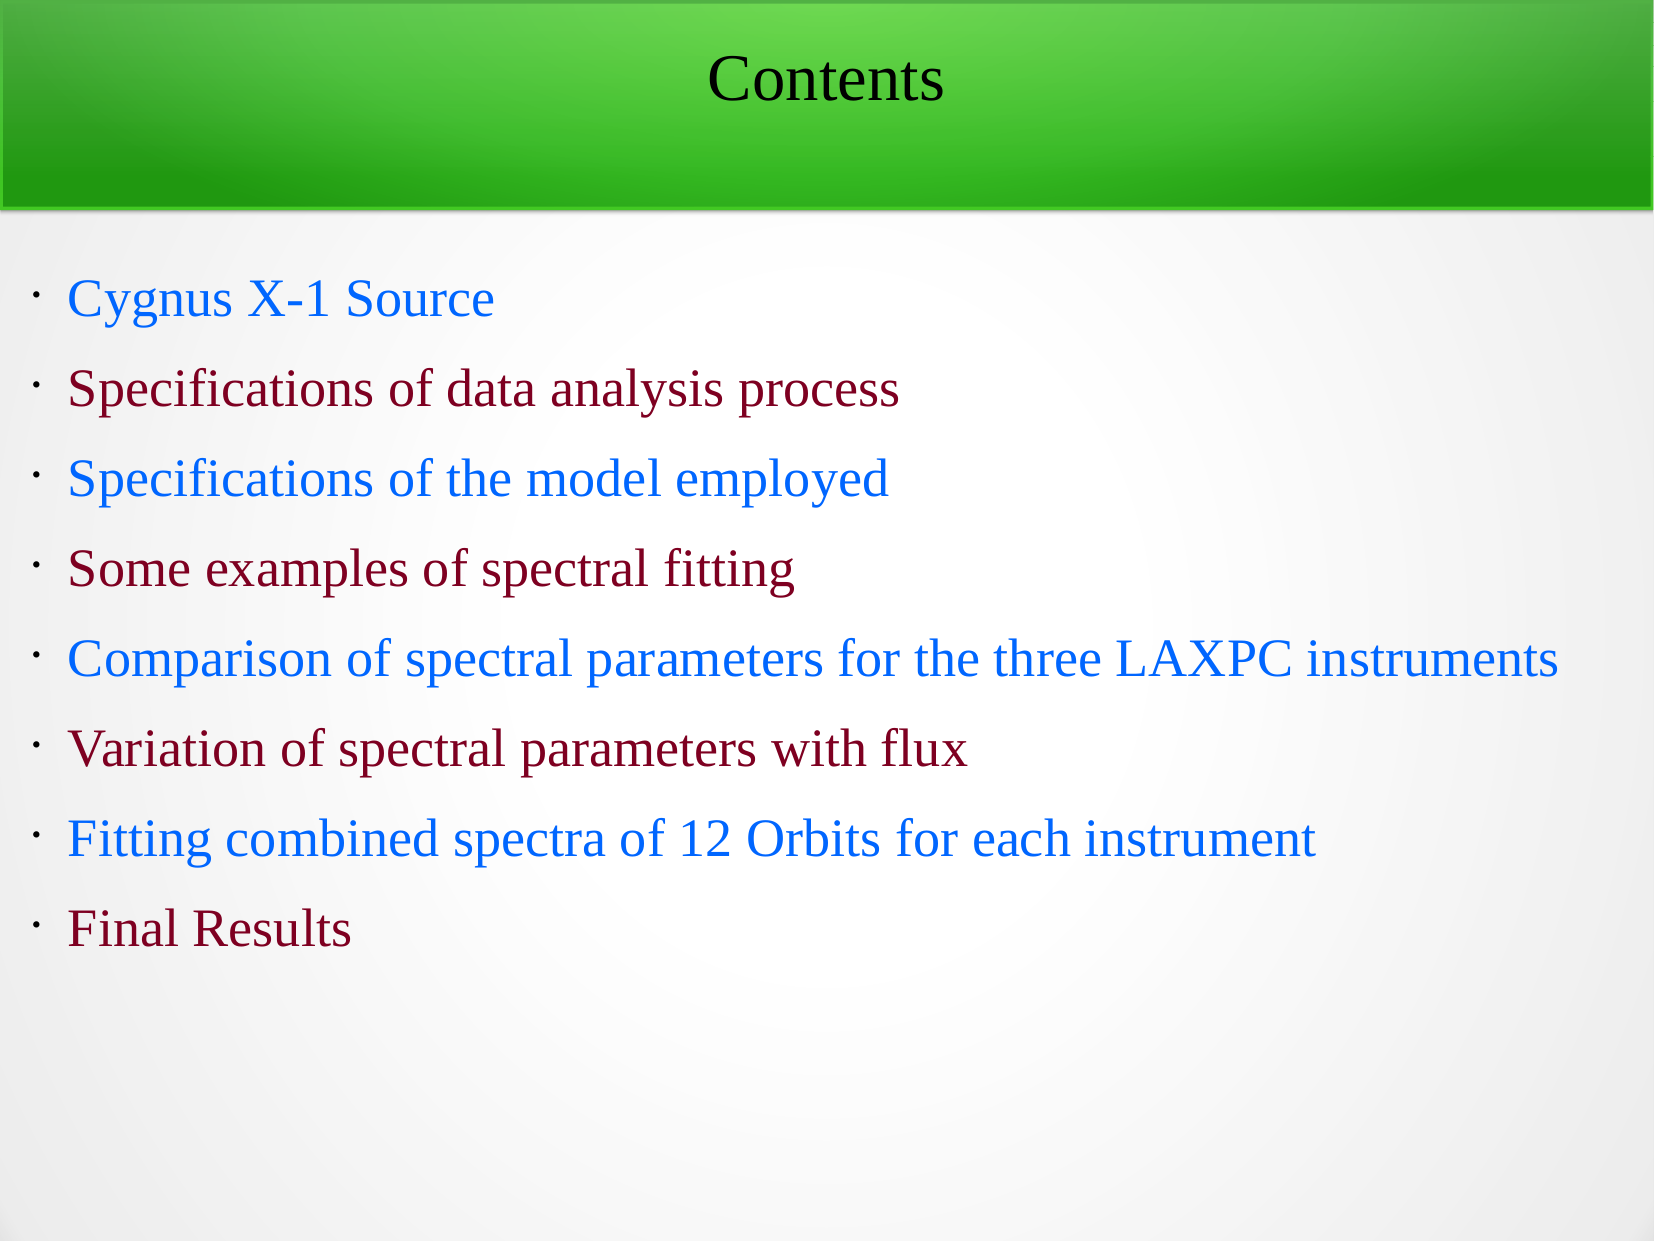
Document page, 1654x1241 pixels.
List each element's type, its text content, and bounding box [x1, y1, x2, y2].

text_box Cygnus X-1 Source Specifications of data analysis process Specifications of the model employed Some examples of spectral fitting Comparison of spectral parameters for the three LAXPC instruments Variation of spectral parameters with flux Fitting combined spectra of 12 Orbits for each instrument Final Results [17, 230, 1577, 1186]
title Contents [82, 37, 1571, 119]
